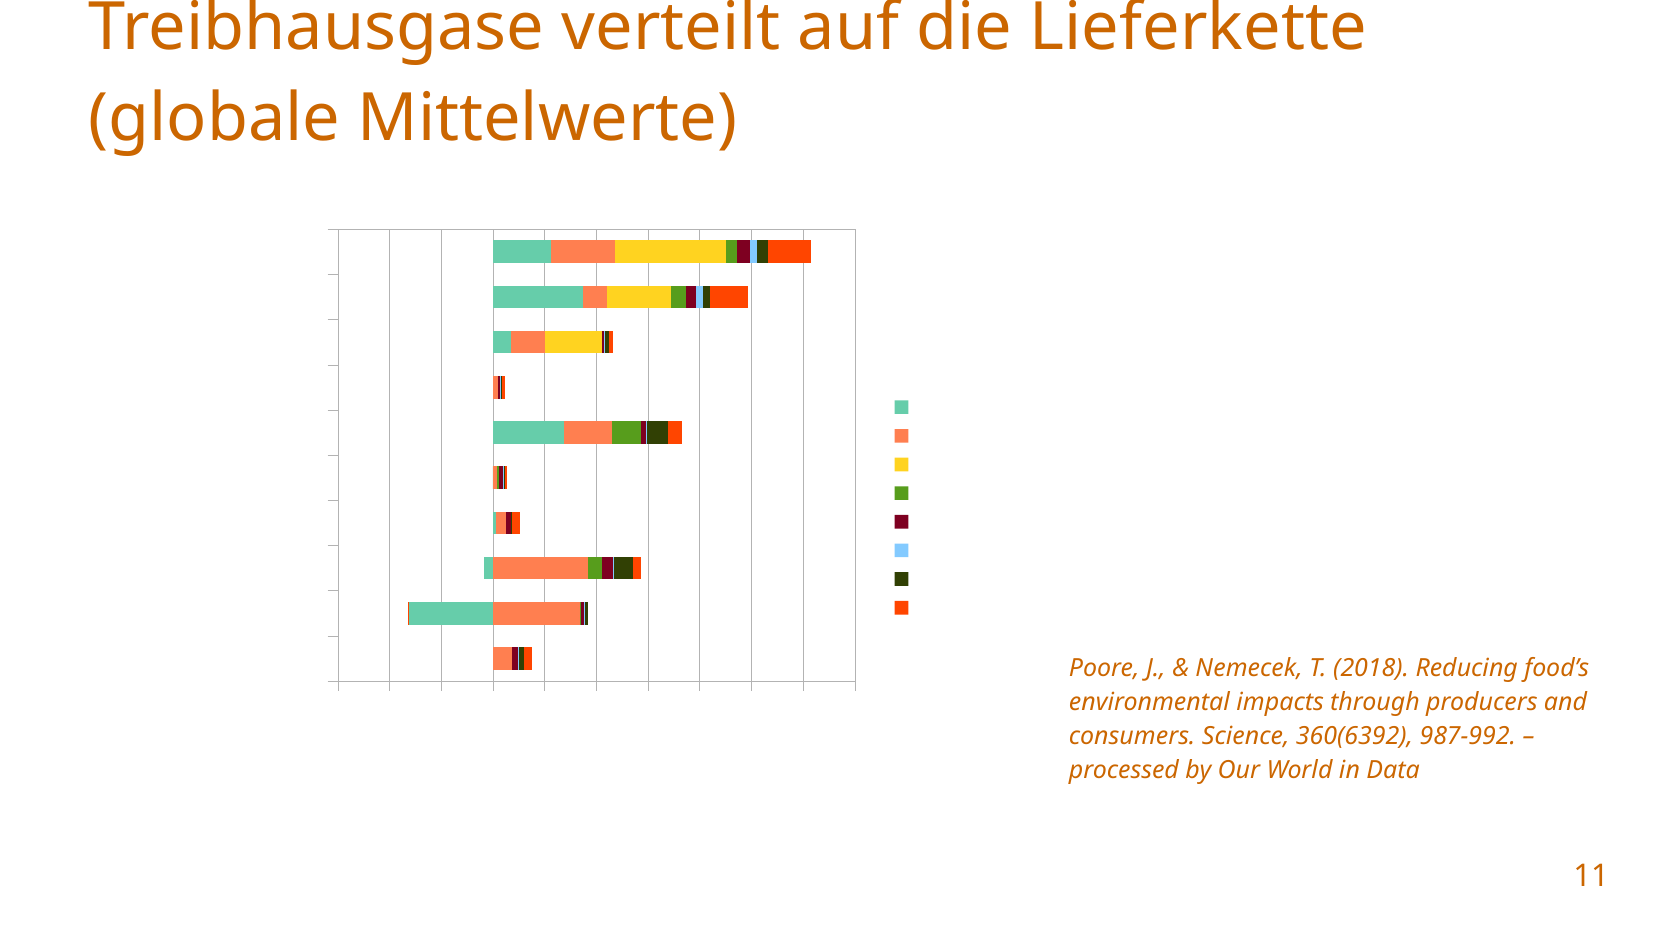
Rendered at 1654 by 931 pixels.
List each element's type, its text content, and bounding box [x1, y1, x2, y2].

list Poore, J., & Nemecek, T. (2018). Reducing food’s environmental impacts through producers and consumers. Science, 360(6392), 987-992. – processed by Our World in Data [998, 649, 1595, 846]
picture [82, 217, 1114, 798]
title Treibhausgase verteilt auf die Lieferkette (globale Mittelwerte) [88, 14, 1489, 215]
